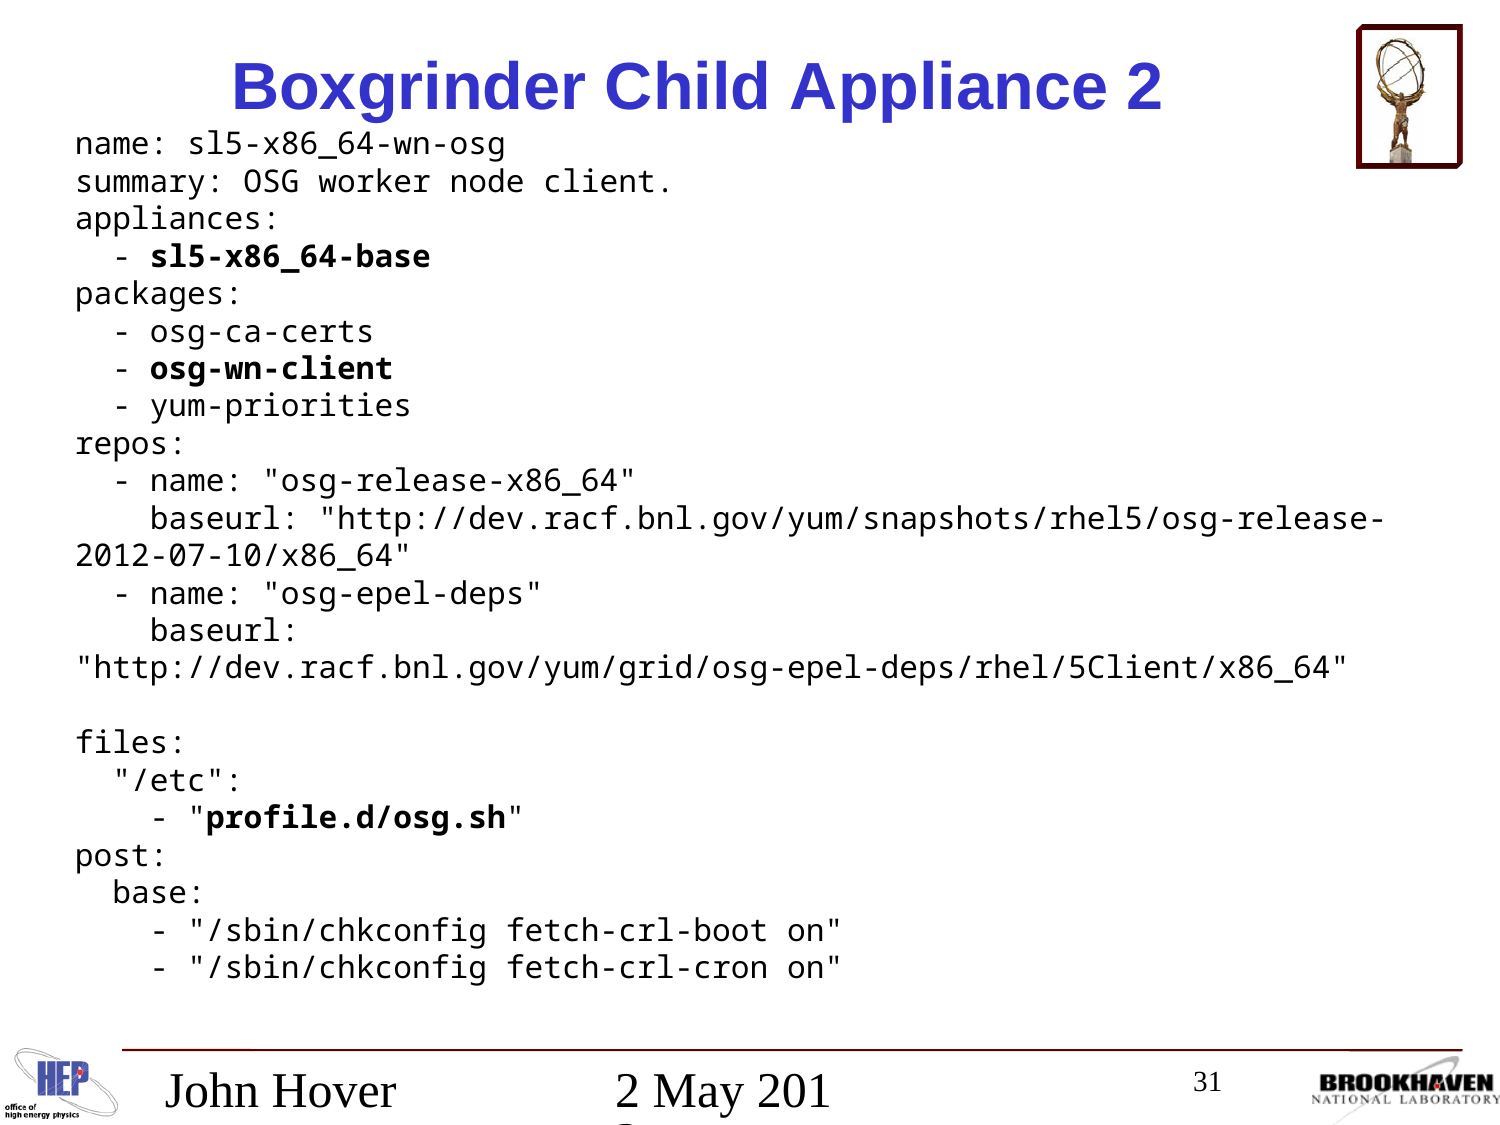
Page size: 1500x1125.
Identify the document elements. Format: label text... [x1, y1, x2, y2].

text_box name: sl5-x86_64-wn-osg summary: OSG worker node client. appliances: - sl5-x86_64-base packages: - osg-ca-certs - osg-wn-client - yum-priorities repos: - name: "osg-release-x86_64" baseurl: "http://dev.racf.bnl.gov/yum/snapshots/rhel5/osg-release-2012-07-10/x86_64" - name: "osg-epel-deps" baseurl: "http://dev.racf.bnl.gov/yum/grid/osg-epel-deps/rhel/5Client/x86_64" files: "/etc": - "profile.d/osg.sh" post: base: - "/sbin/chkconfig fetch-crl-boot on" - "/sbin/chkconfig fetch-crl-cron on" [60, 116, 1456, 1068]
picture [1374, 37, 1426, 116]
picture [1312, 1056, 1500, 1125]
picture [0, 1043, 122, 1125]
title Boxgrinder Child Appliance 2 [50, 24, 1346, 158]
